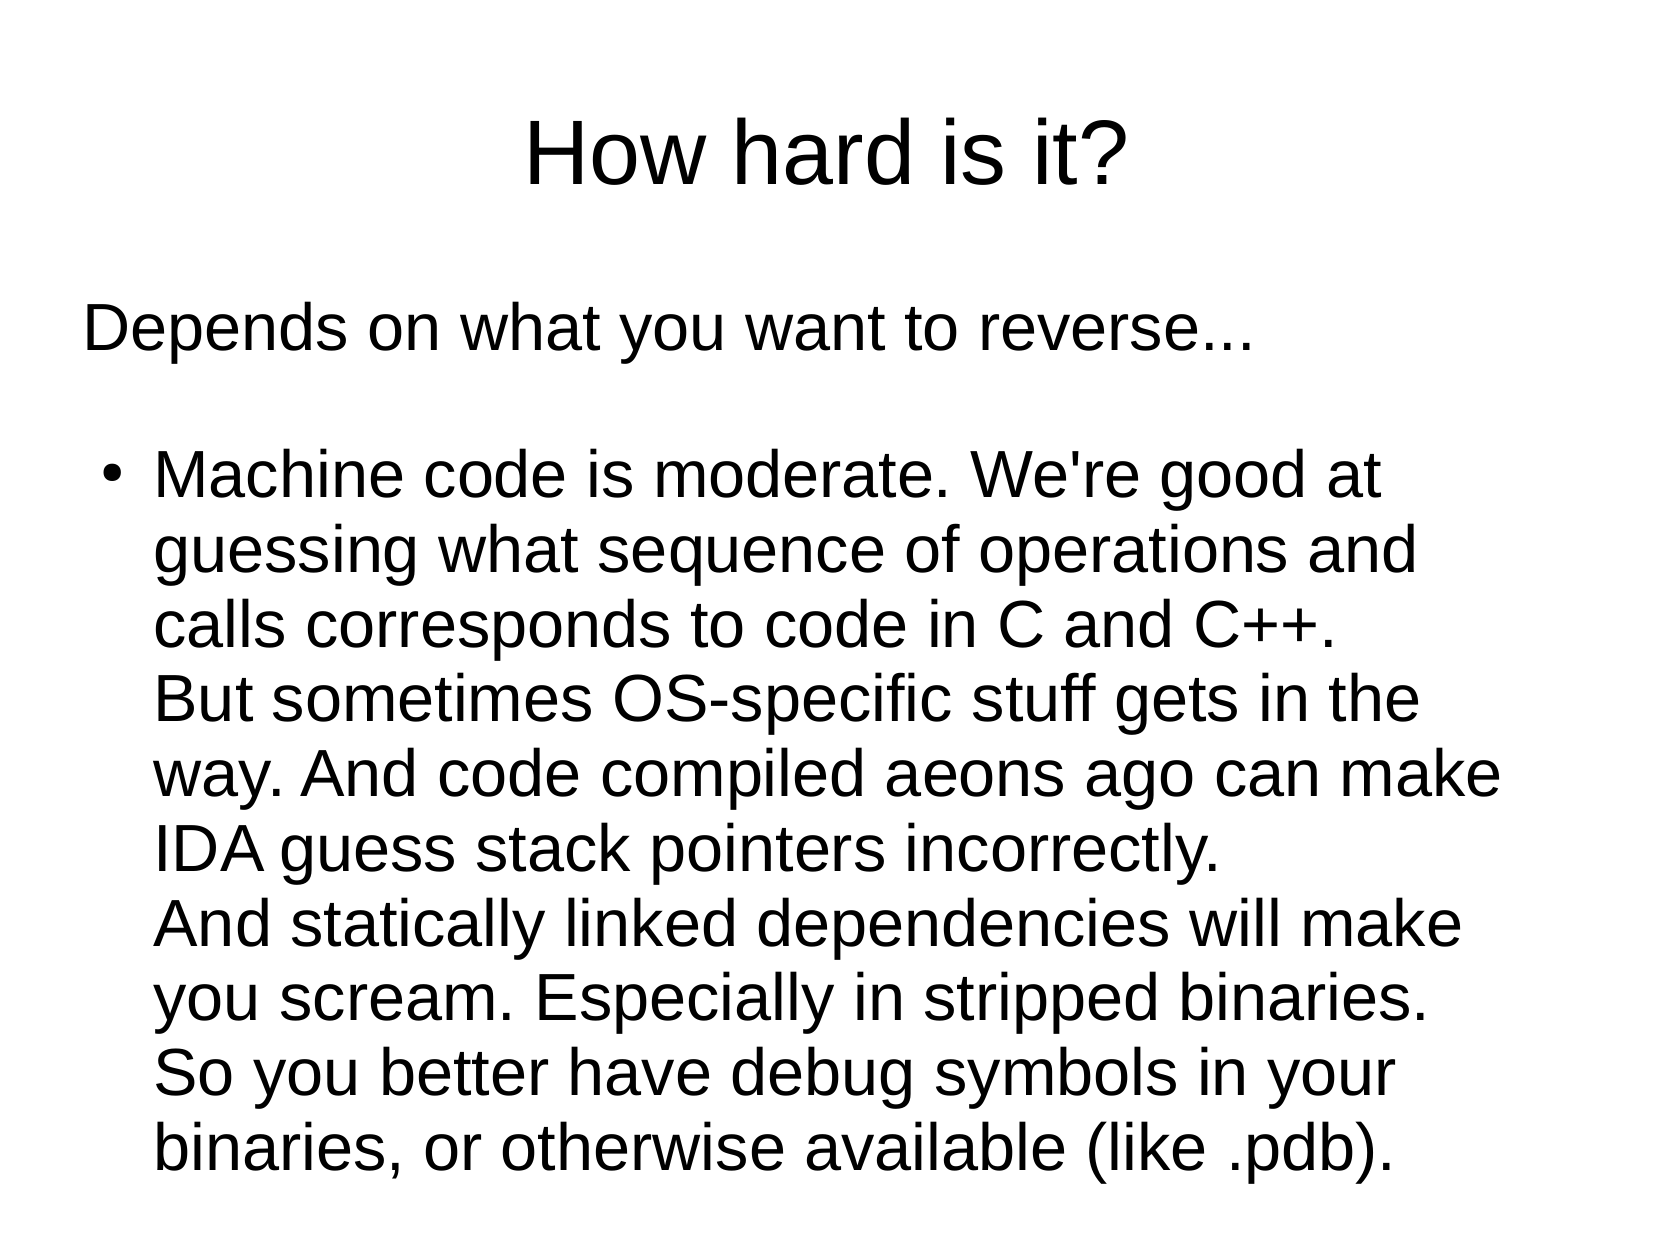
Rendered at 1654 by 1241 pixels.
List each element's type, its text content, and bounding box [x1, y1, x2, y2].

list Machine code is moderate. We're good at guessing what sequence of operations and calls corresponds to code in C and C++. But sometimes OS-specific stuff gets in the way. And code compiled aeons ago can make IDA guess stack pointers incorrectly. And statically linked dependencies will make you scream. Especially in stripped binaries. So you better have debug symbols in your binaries, or otherwise available (like .pdb). [82, 437, 1571, 1205]
list Depends on what you want to reverse... [82, 290, 1571, 426]
title How hard is it? [82, 49, 1571, 257]
